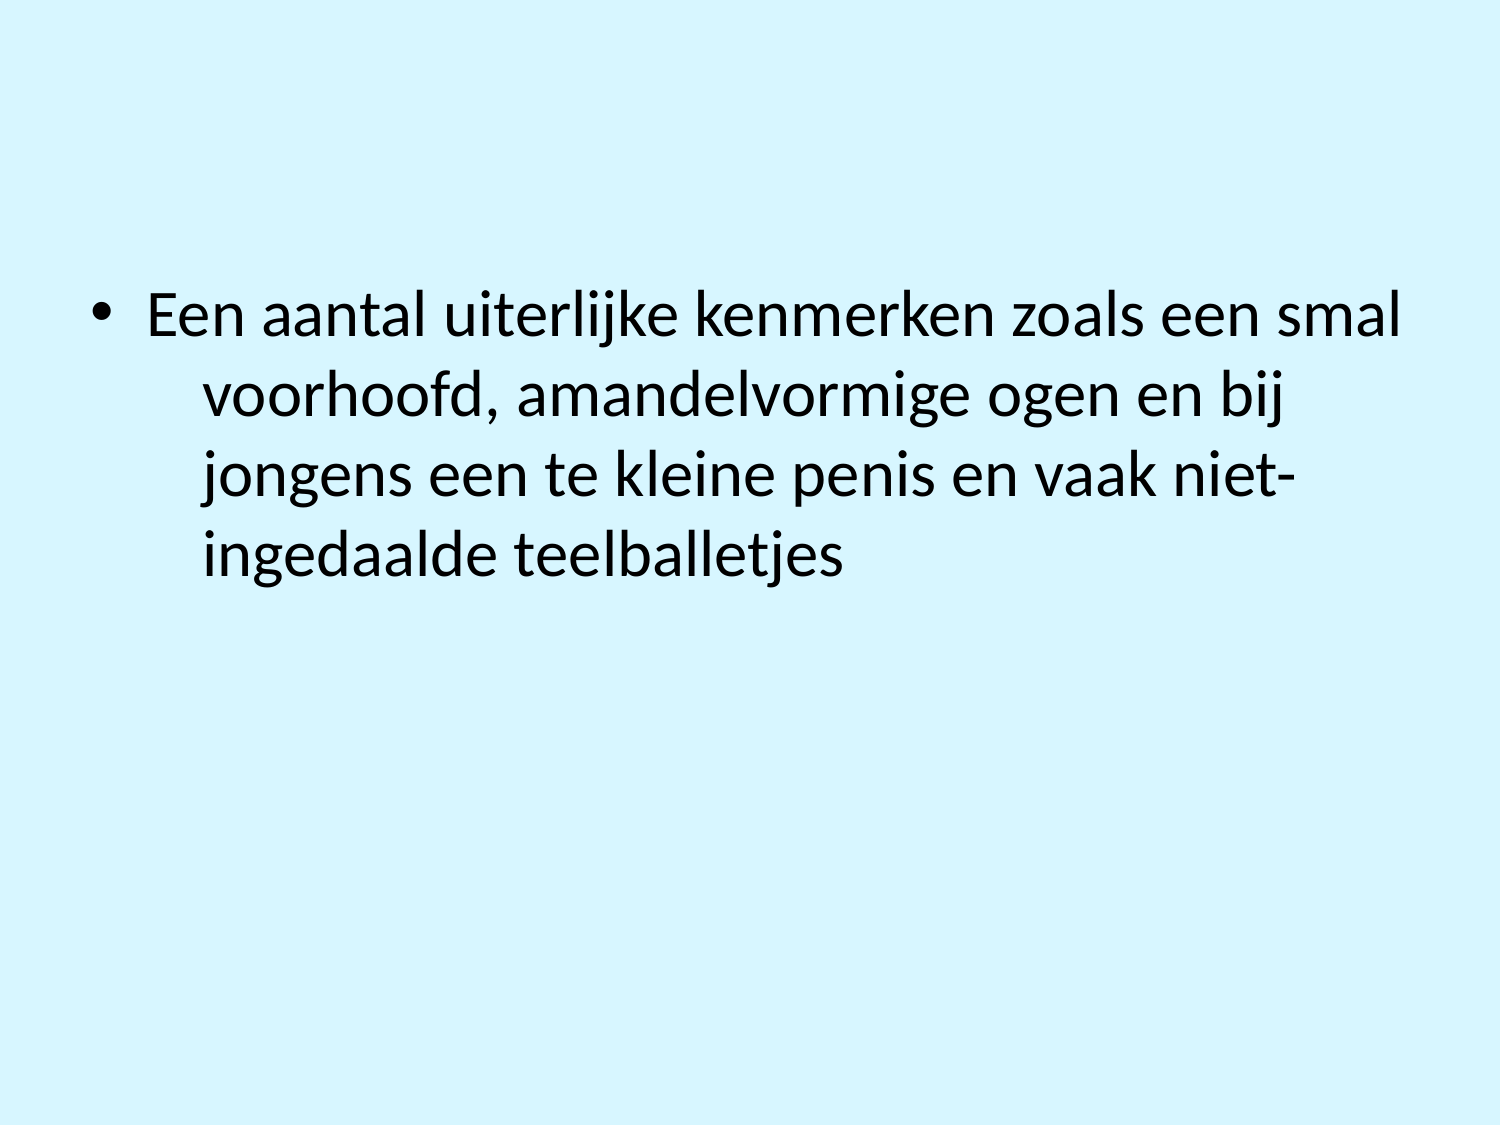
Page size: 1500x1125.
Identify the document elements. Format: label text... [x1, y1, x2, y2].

list Een aantal uiterlijke kenmerken zoals een smal voorhoofd, amandelvormige ogen en bij jongens een te kleine penis en vaak niet-ingedaalde teelballetjes [75, 262, 1426, 1005]
